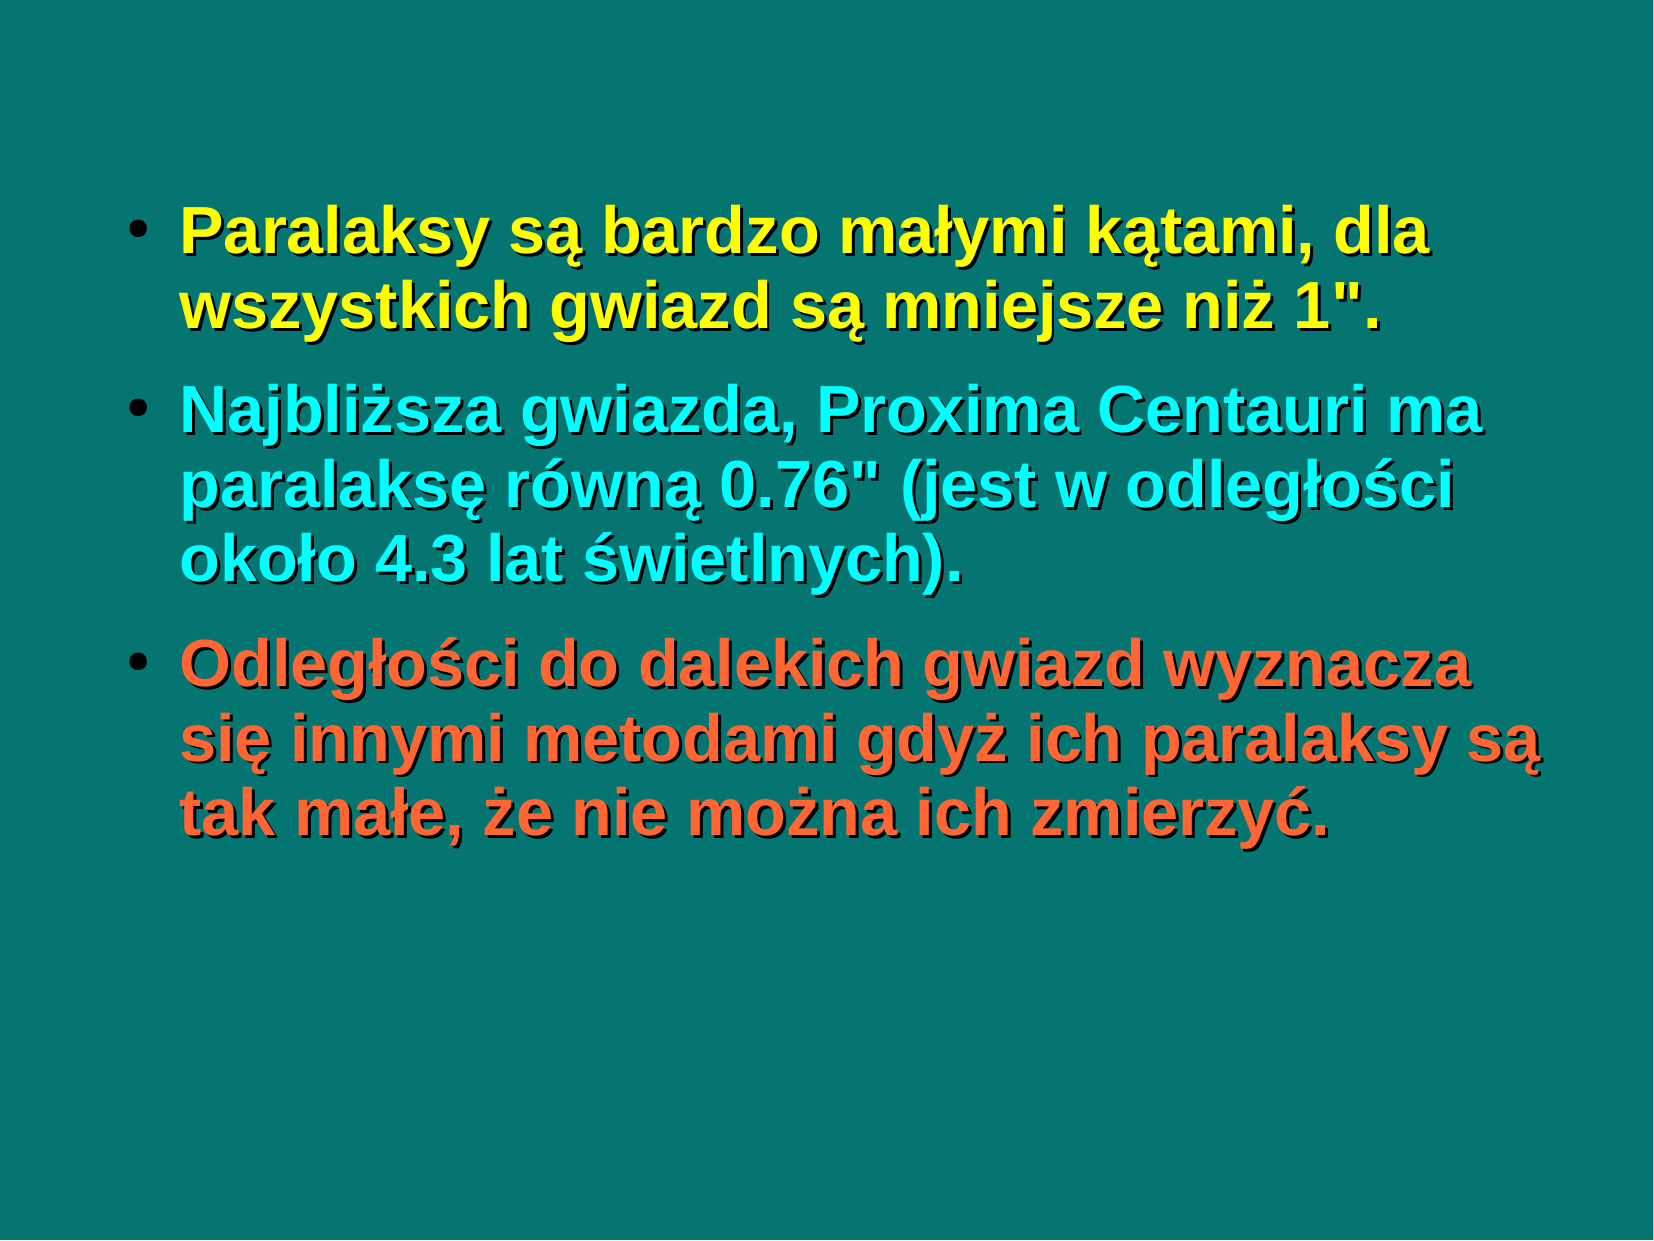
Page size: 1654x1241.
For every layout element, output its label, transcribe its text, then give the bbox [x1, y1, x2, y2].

title [82, 49, 1571, 257]
list Paralaksy są bardzo małymi kątami, dla wszystkich gwiazd są mniejsze niż 1". Najbliższa gwiazda, Proxima Centauri ma paralaksę równą 0.76" (jest w odległości około 4.3 lat świetlnych). Odległości do dalekich gwiazd wyznacza się innymi metodami gdyż ich paralaksy są tak małe, że nie można ich zmierzyć. [108, 192, 1559, 1012]
